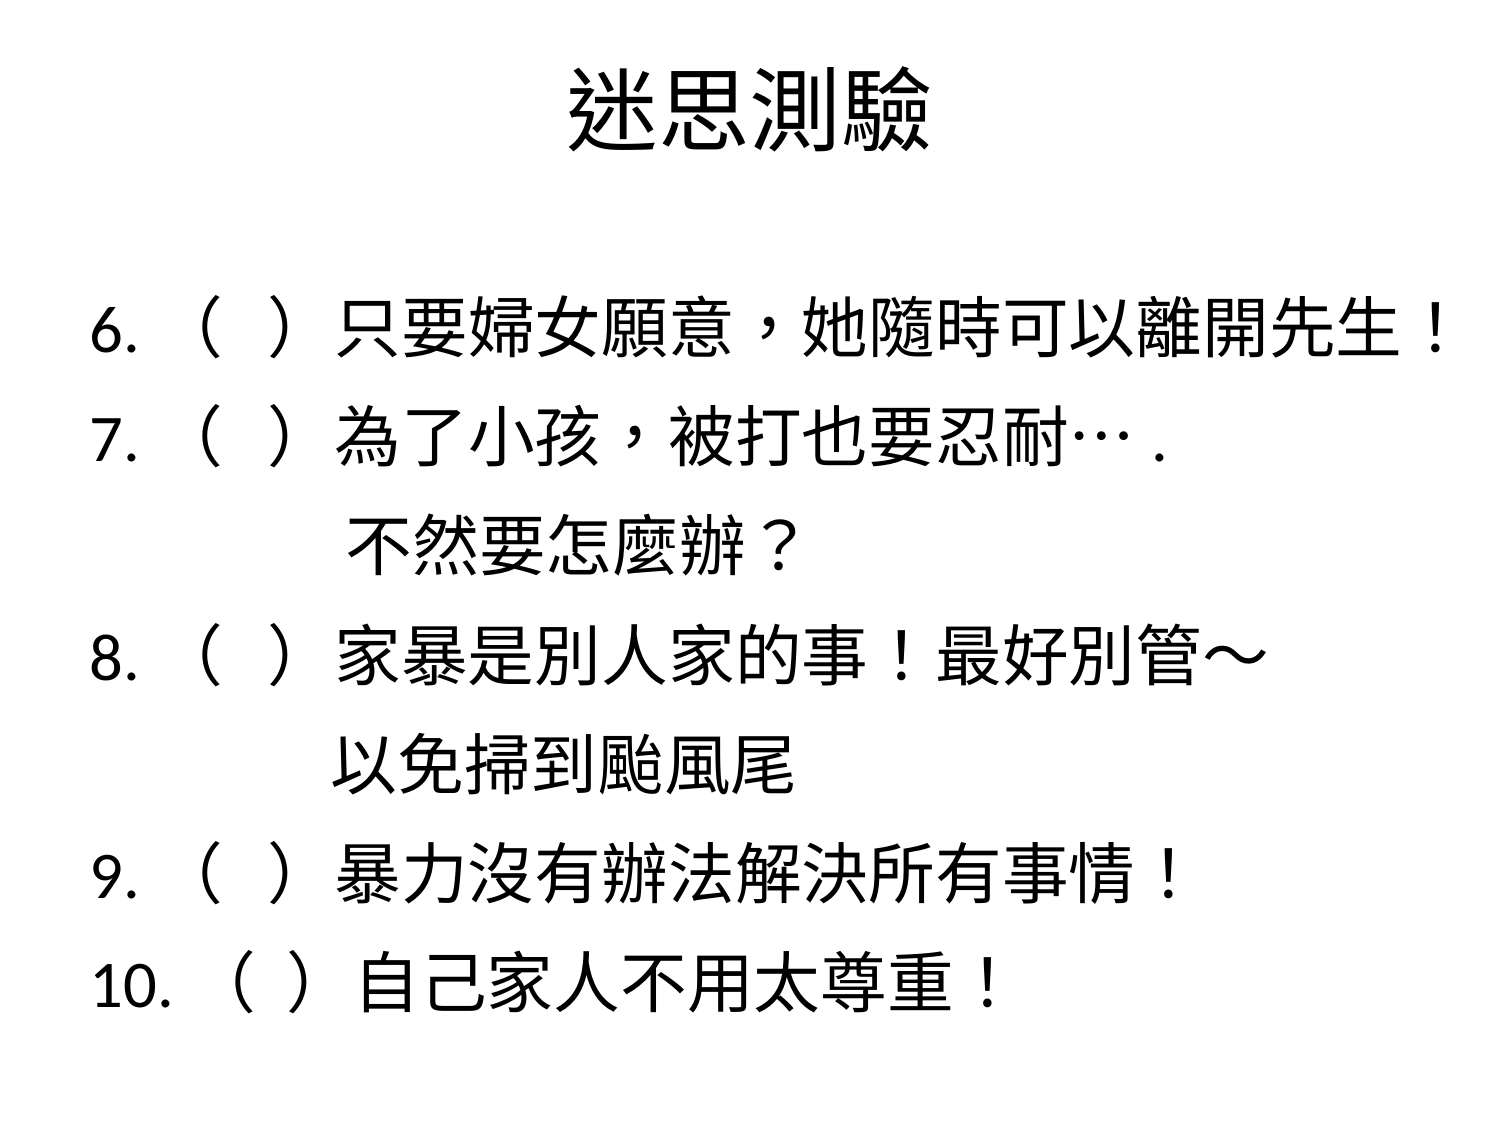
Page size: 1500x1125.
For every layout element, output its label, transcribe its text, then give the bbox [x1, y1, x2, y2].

list 6.（ ）只要婦女願意，她隨時可以離開先生！ 7.（ ）為了小孩，被打也要忍耐…. 不然要怎麼辦？ 8.（ ）家暴是別人家的事！最好別管～ 以免掃到颱風尾 9.（ ）暴力沒有辦法解決所有事情！ 10.（ ）自己家人不用太尊重！ [75, 262, 1425, 1005]
title 迷思測驗 [75, 45, 1425, 233]
